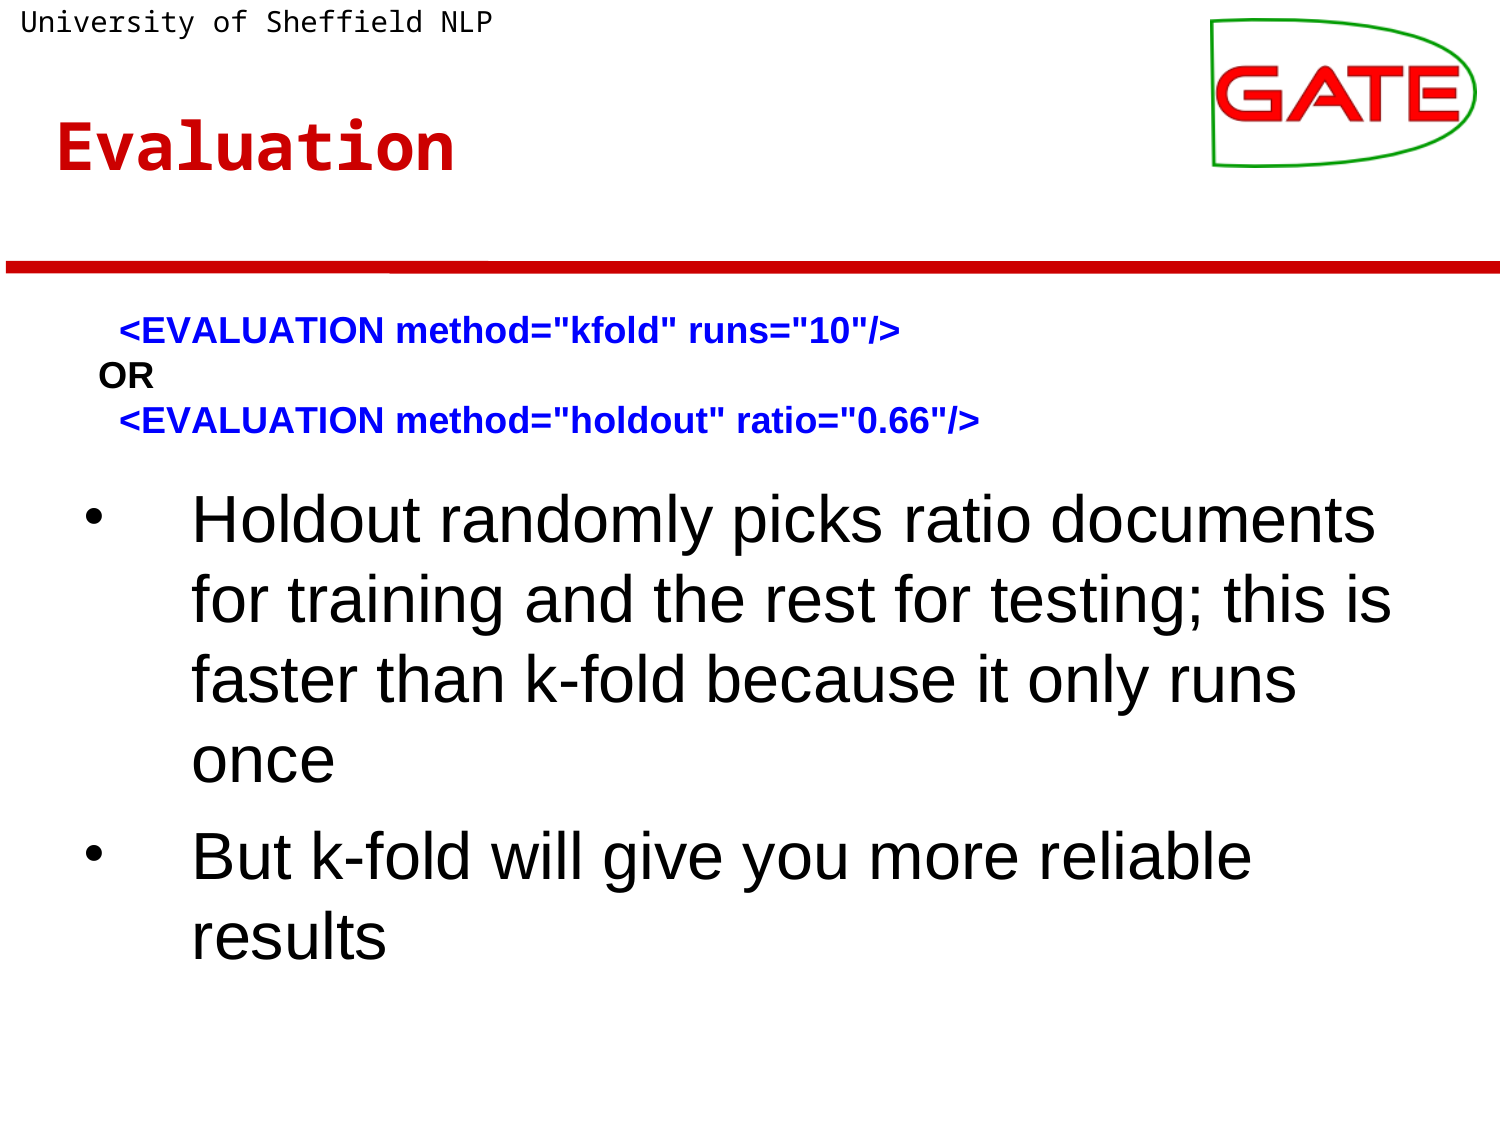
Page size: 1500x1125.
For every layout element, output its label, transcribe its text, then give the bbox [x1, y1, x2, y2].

picture [1210, 18, 1477, 168]
list Holdout randomly picks ratio documents for training and the rest for testing; this is faster than k-fold because it only runs once But k-fold will give you more reliable results [67, 468, 1418, 1093]
title Evaluation [41, 37, 1391, 254]
text_box <EVALUATION method="kfold" runs="10"/> OR <EVALUATION method="holdout" ratio="0.66"/> [83, 298, 1323, 449]
